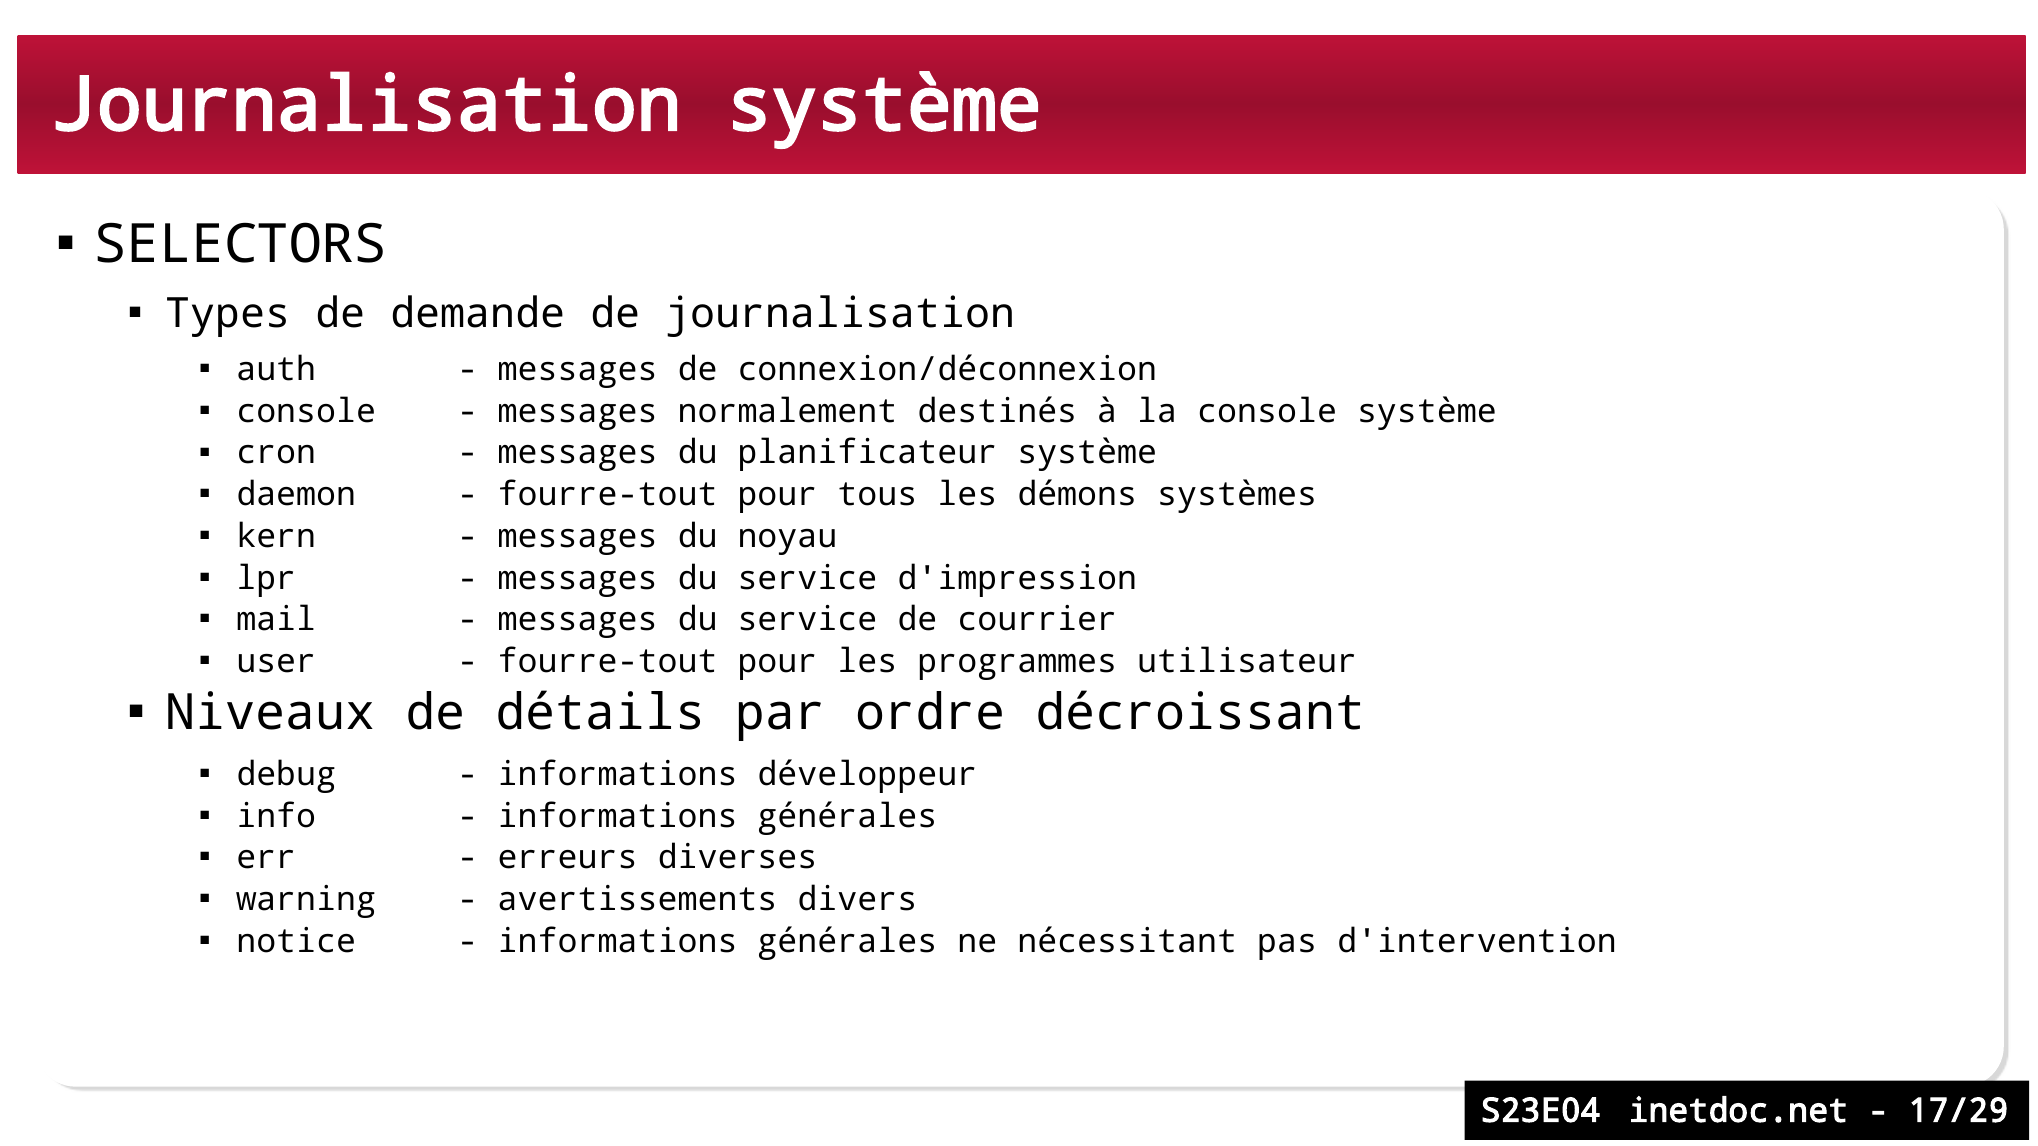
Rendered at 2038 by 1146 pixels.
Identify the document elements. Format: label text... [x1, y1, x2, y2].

text_box SELECTORS Types de demande de journalisation auth - messages de connexion/déconnexion console - messages normalement destinés à la console système cron - messages du planificateur système daemon - fourre-tout pour tous les démons systèmes kern - messages du noyau lpr - messages du service d'impression mail - messages du service de courrier user - fourre-tout pour les programmes utilisateur Niveaux de détails par ordre décroissant debug - informations développeur info - informations générales err - erreurs diverses warning - avertissements divers notice - informations générales ne nécessitant pas d'intervention [35, 188, 2004, 1087]
text_box S23E04 inetdoc.net - <numéro>/29 [1464, 1080, 2030, 1140]
text_box Journalisation système [17, 35, 2026, 174]
